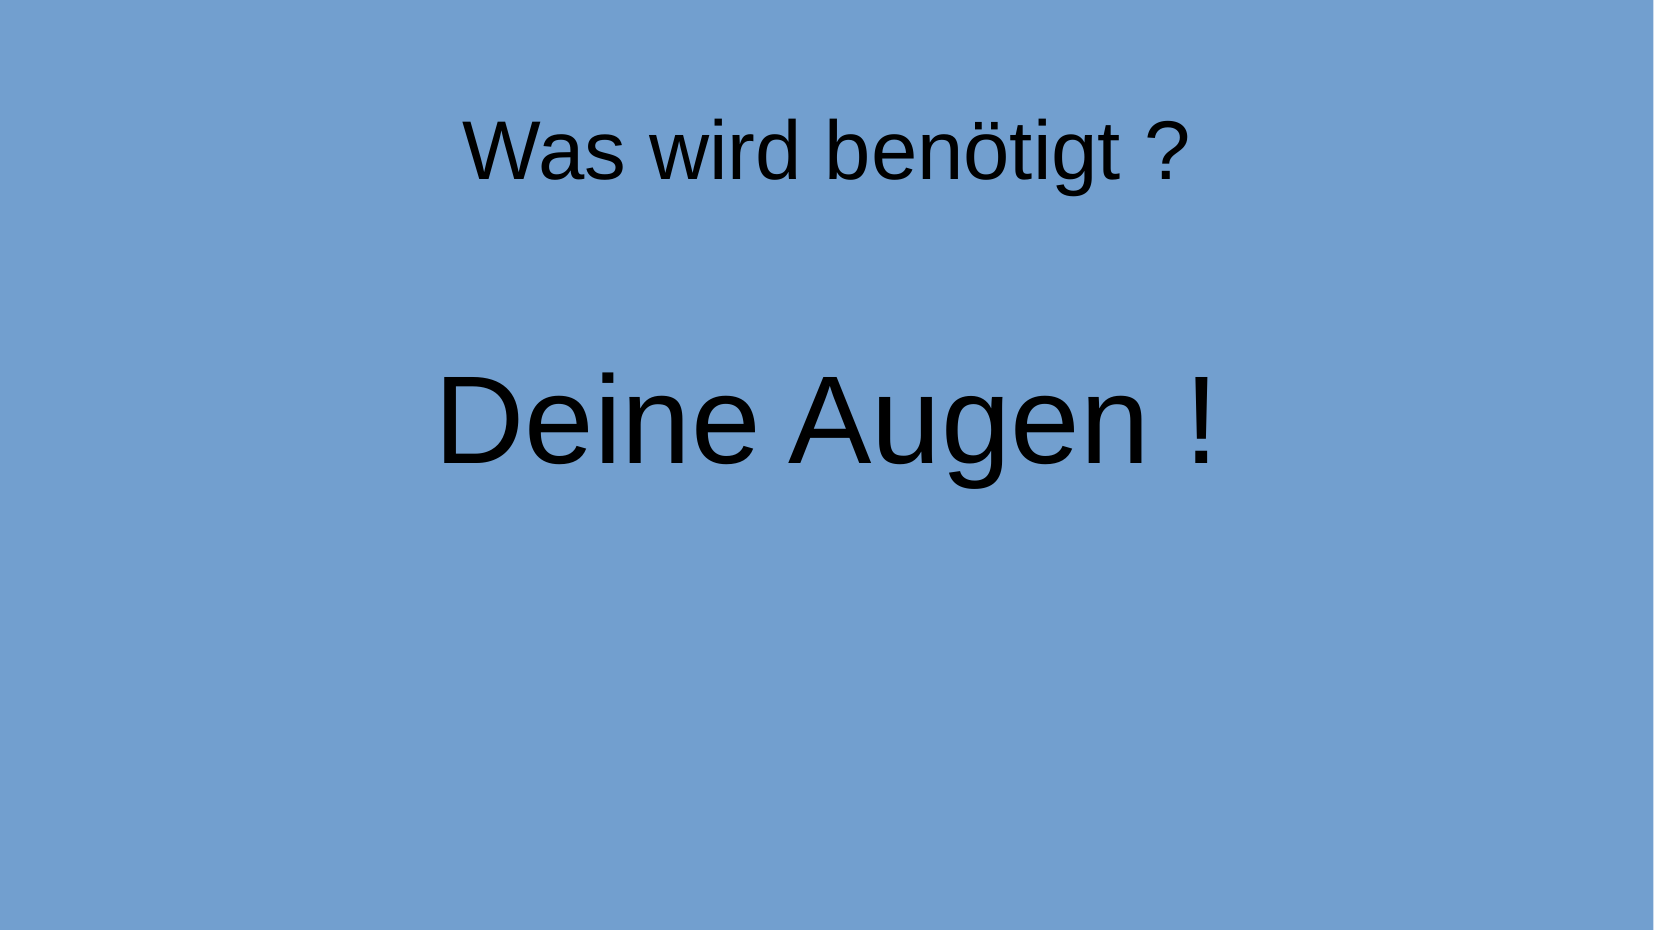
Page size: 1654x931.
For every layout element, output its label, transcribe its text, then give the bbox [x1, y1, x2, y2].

text_box Was wird benötigt ? Deine Augen ! [29, 29, 1625, 931]
